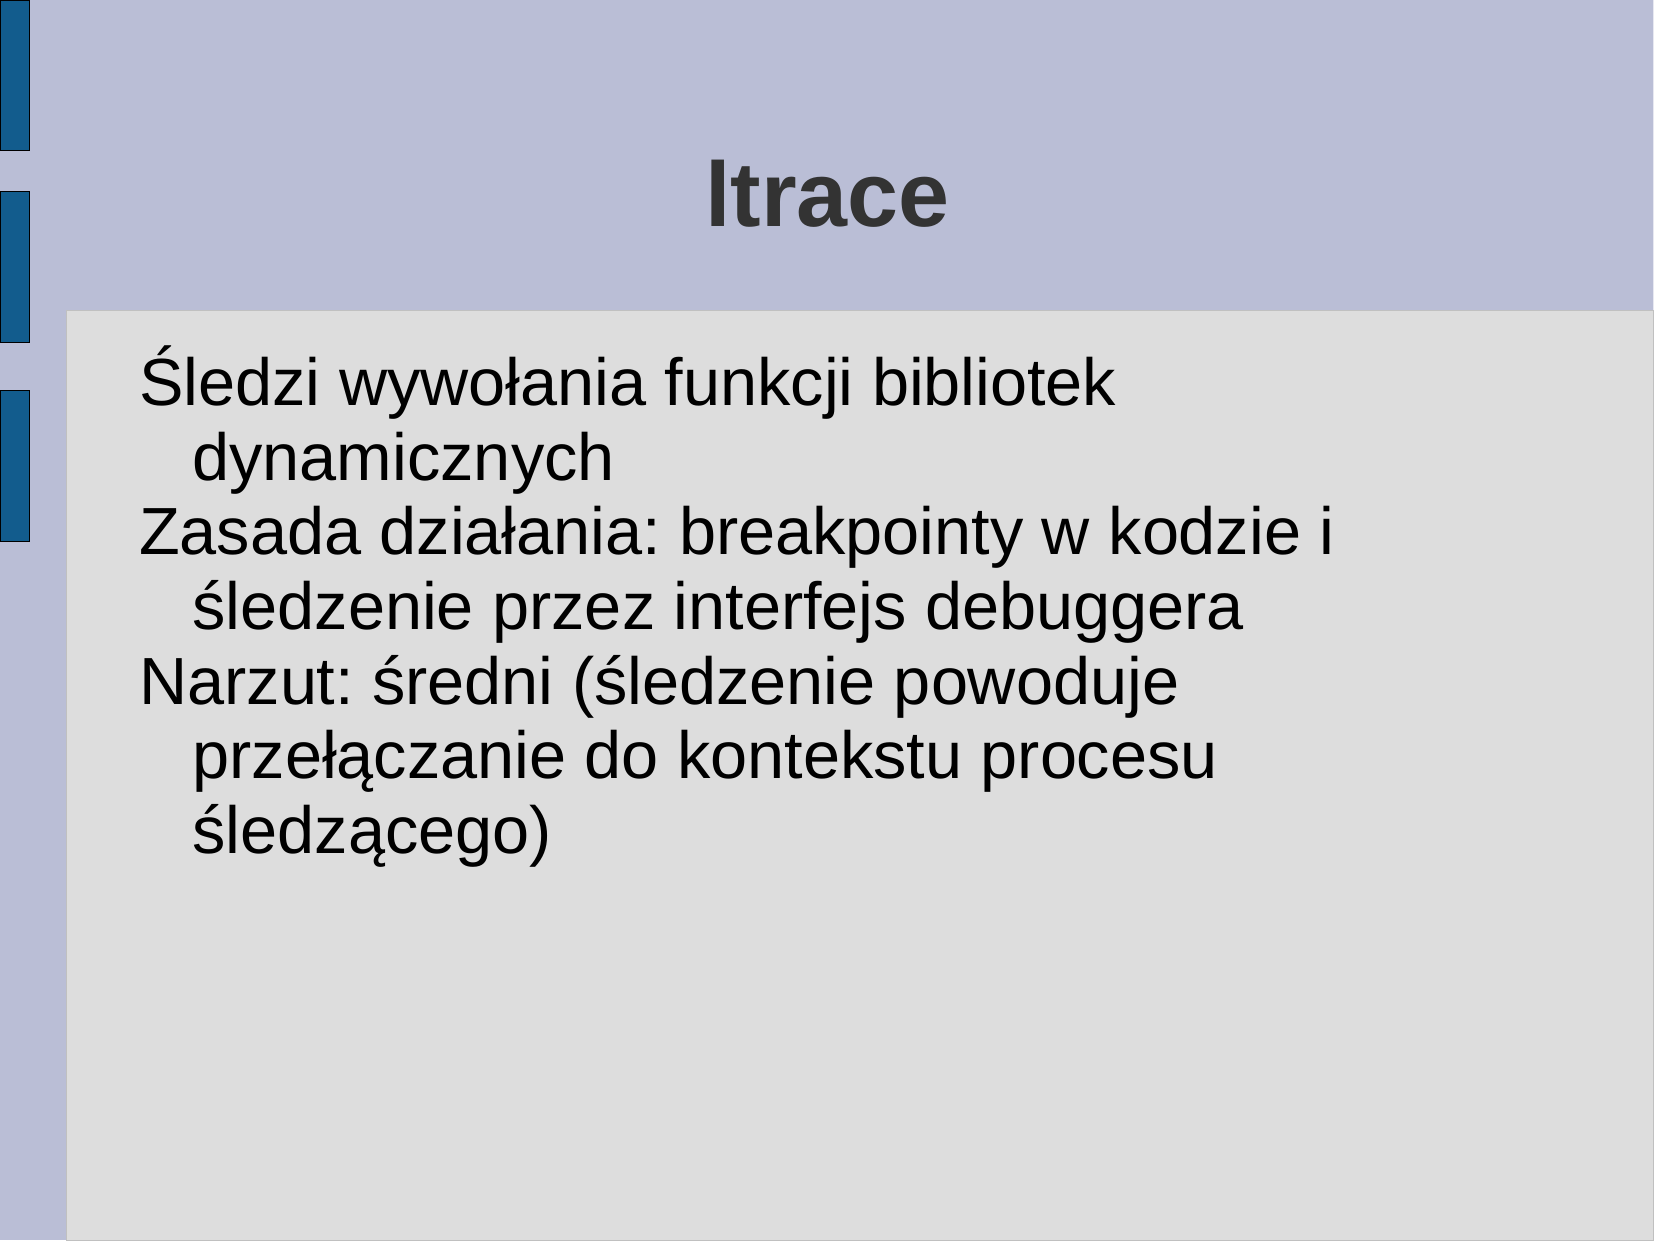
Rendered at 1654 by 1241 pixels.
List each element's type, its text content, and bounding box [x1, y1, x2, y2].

list Śledzi wywołania funkcji bibliotek dynamicznych Zasada działania: breakpointy w kodzie i śledzenie przez interfejs debuggera Narzut: średni (śledzenie powoduje przełączanie do kontekstu procesu śledzącego) [121, 344, 1534, 1127]
title ltrace [121, 91, 1534, 299]
